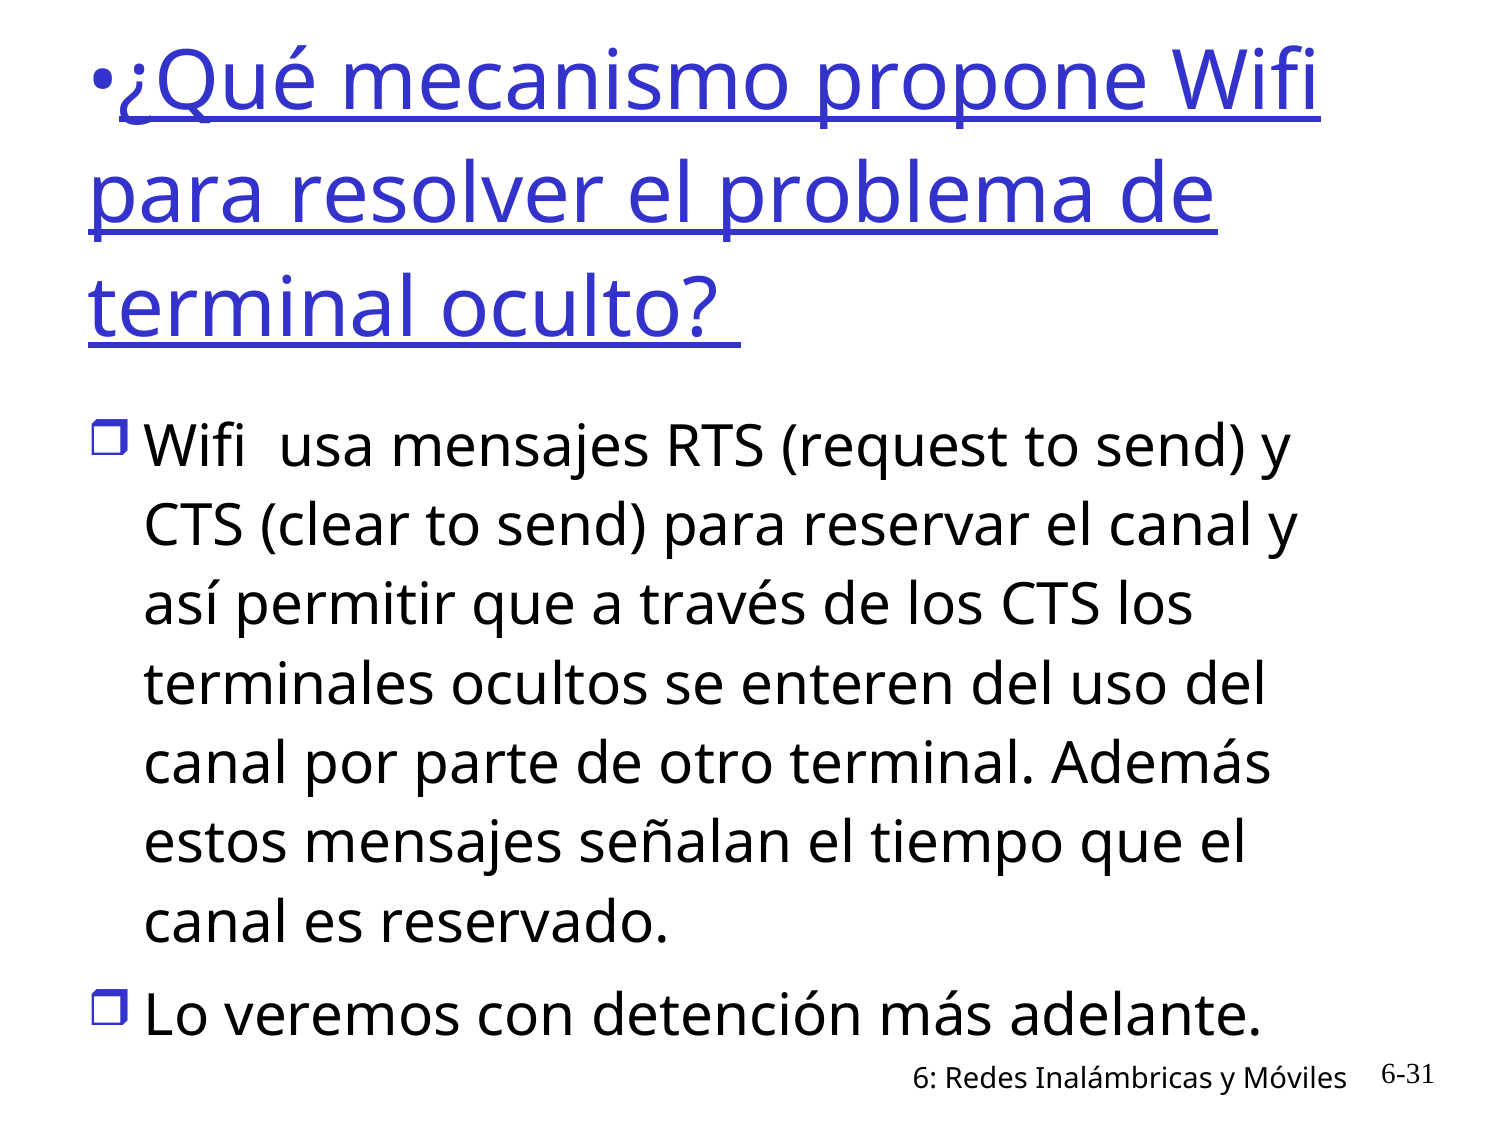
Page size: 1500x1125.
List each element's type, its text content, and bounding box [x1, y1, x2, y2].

list Wifi usa mensajes RTS (request to send) y CTS (clear to send) para reservar el canal y así permitir que a través de los CTS los terminales ocultos se enteren del uso del canal por parte de otro terminal. Además estos mensajes señalan el tiempo que el canal es reservado. Lo veremos con detención más adelante. [87, 404, 1363, 1057]
title ¿Qué mecanismo propone Wifi para resolver el problema de terminal oculto? [87, 44, 1363, 337]
